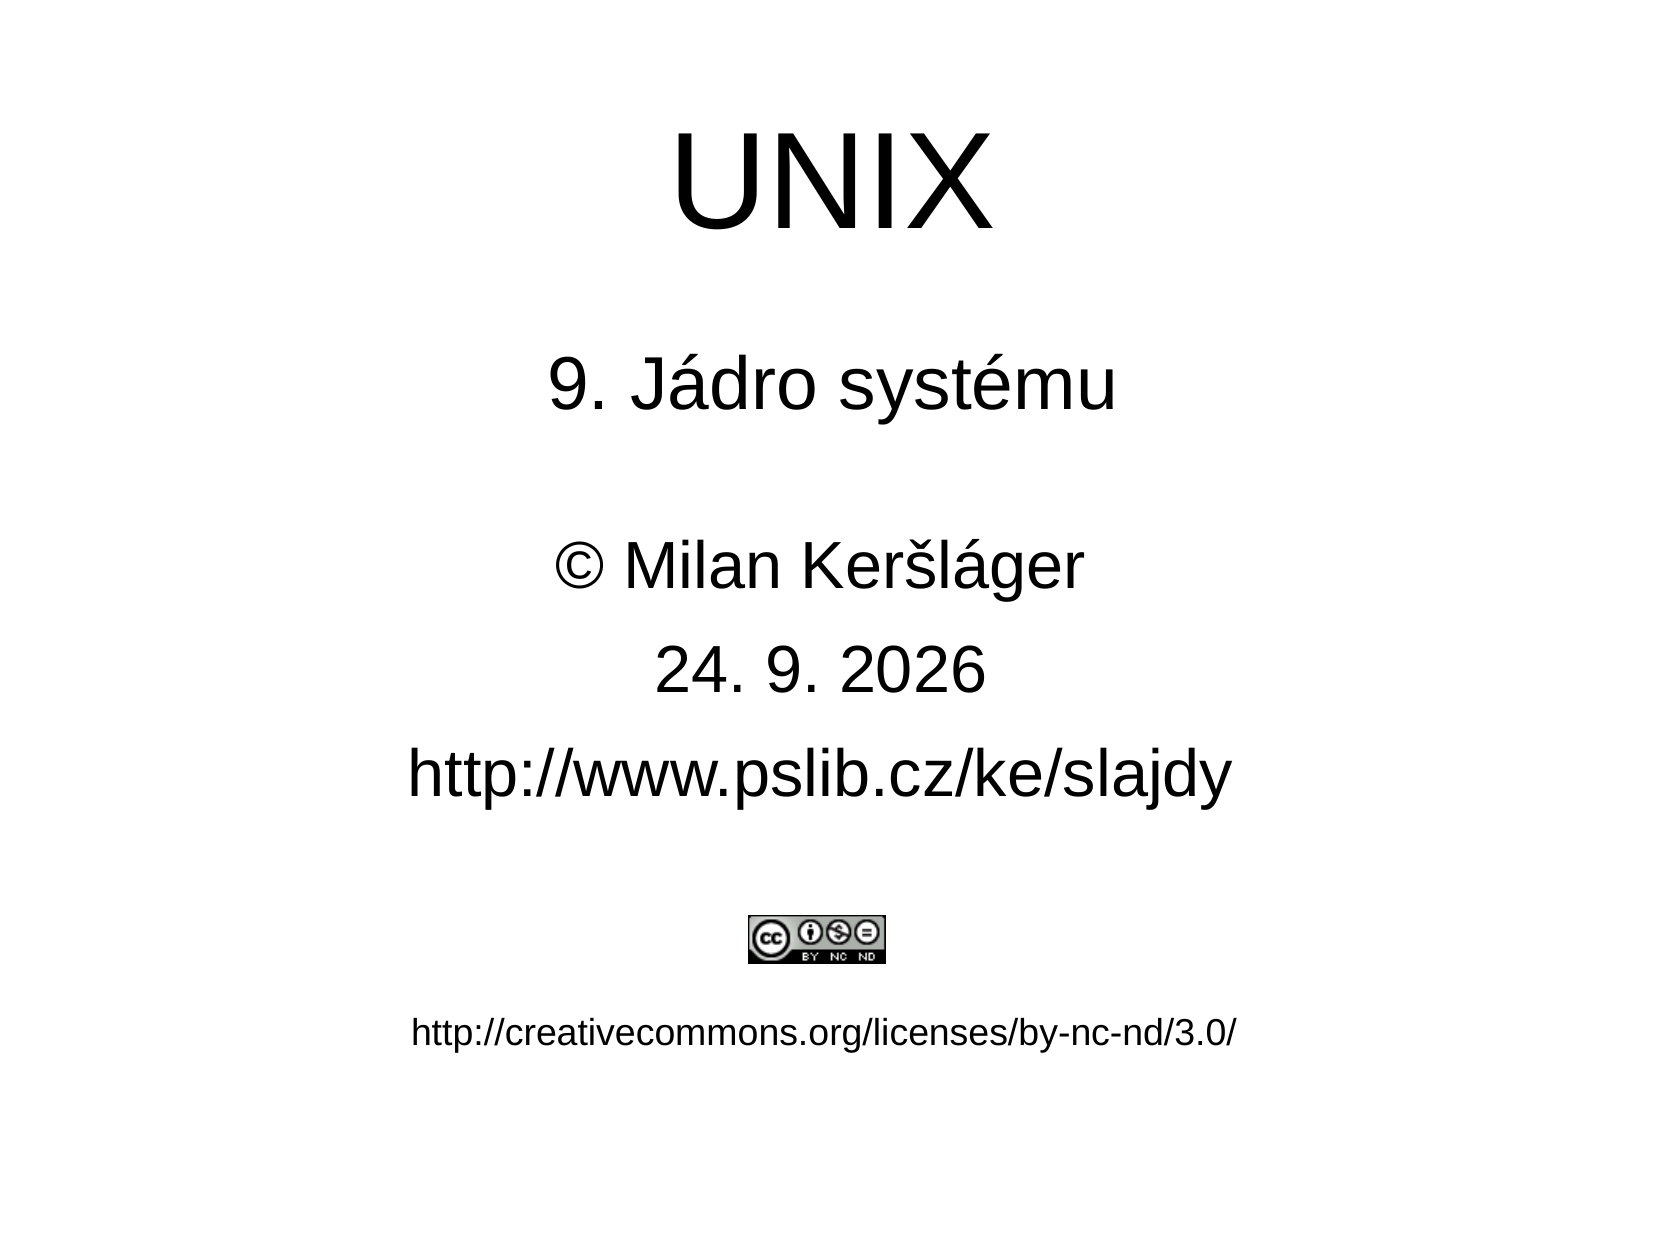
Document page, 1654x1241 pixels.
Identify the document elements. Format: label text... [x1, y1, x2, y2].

list © Milan Keršláger 7.6.2010 http://www.pslib.cz/ke/slajdy [76, 527, 1565, 916]
picture [748, 915, 886, 964]
text_box http://creativecommons.org/licenses/by-nc-nd/3.0/ [337, 1003, 1312, 1061]
title UNIX 9. Jádro systému [88, 50, 1577, 479]
